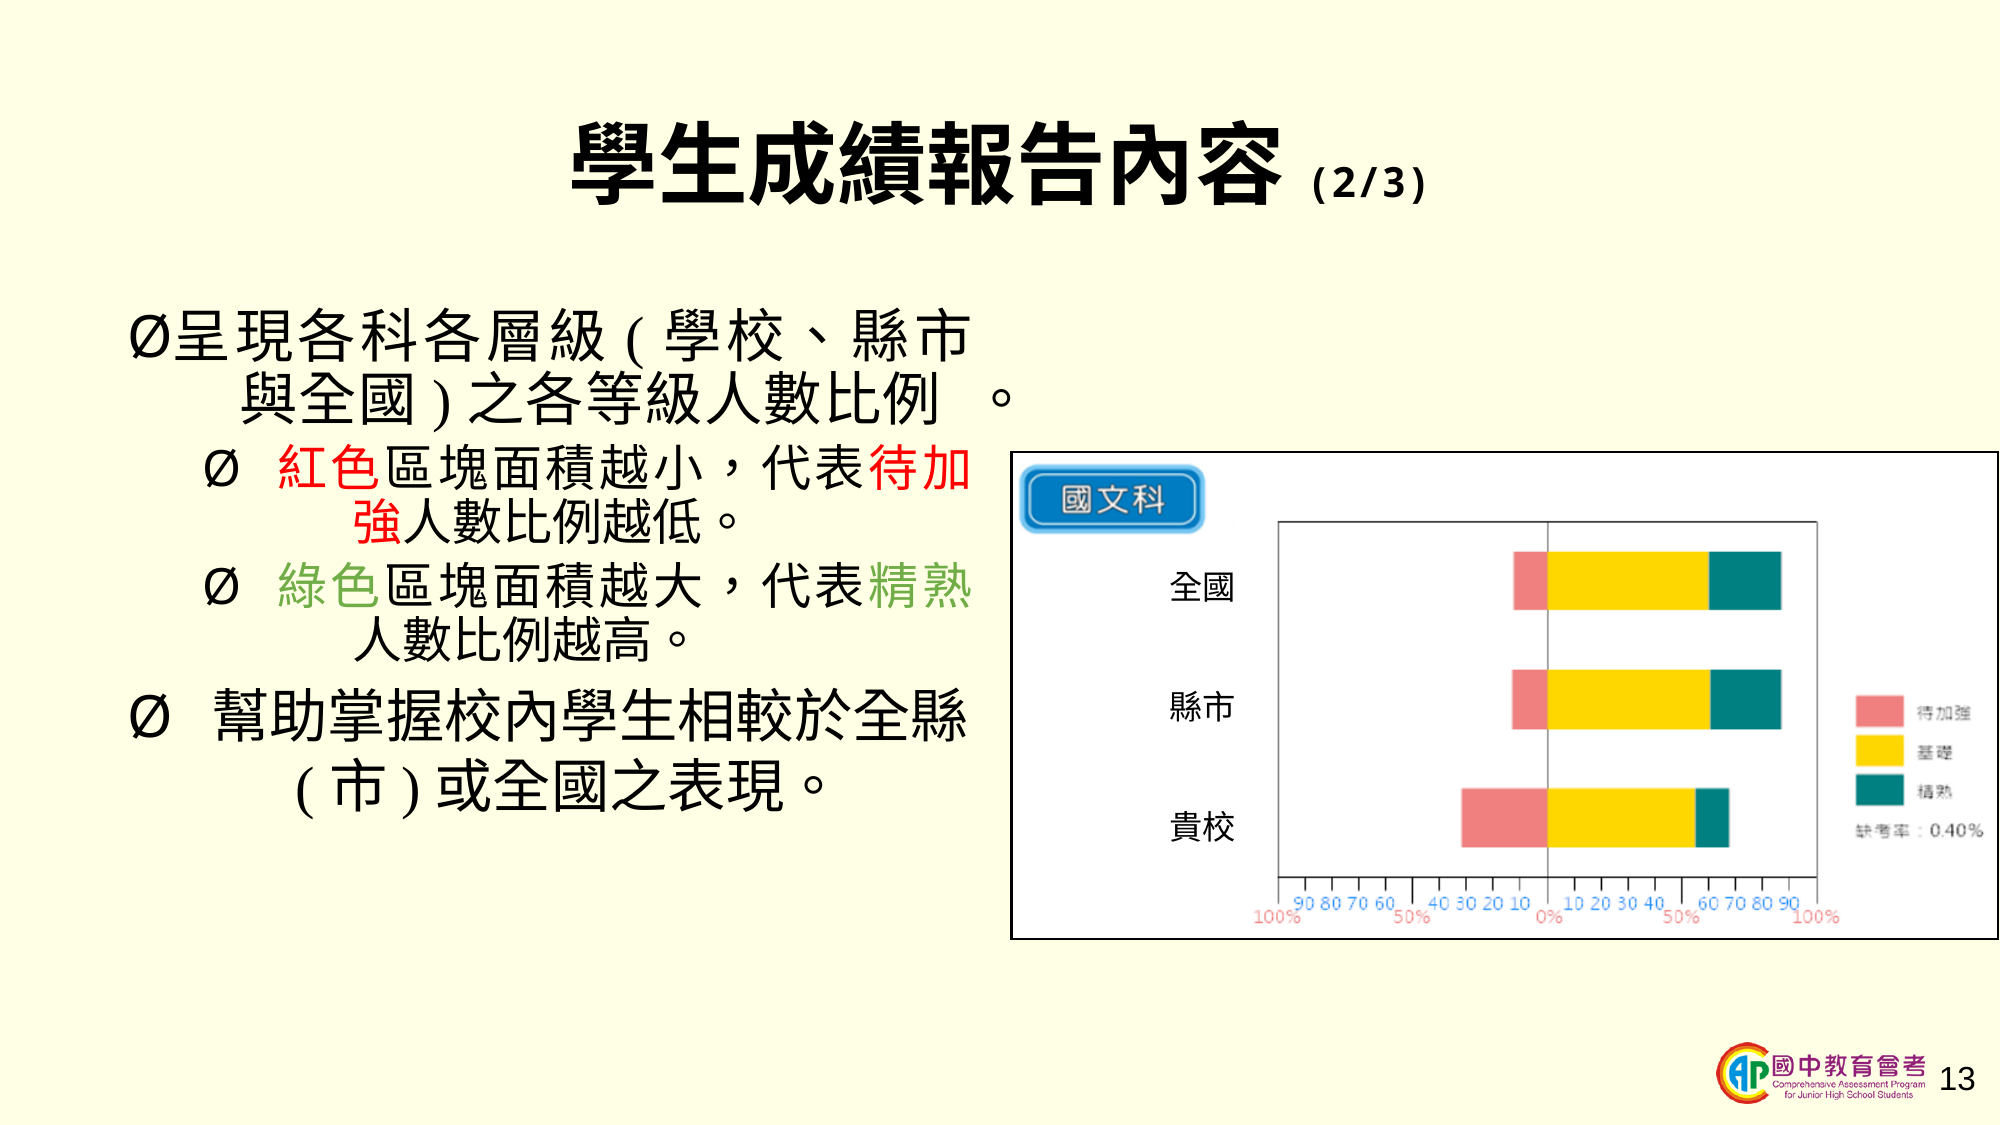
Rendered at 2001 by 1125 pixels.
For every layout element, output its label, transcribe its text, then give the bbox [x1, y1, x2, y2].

list 呈現各科各層級(學校、縣市與全國)之各等級人數比例 。 紅色區塊面積越小，代表待加強人數比例越低。 綠色區塊面積越大，代表精熟人數比例越高。 幫助掌握校內學生相較於全縣(市)或全國之表現。 [112, 299, 988, 1014]
title 學生成績報告內容(2/3) [137, 59, 1863, 278]
text_box 13 [1923, 1047, 2000, 1108]
picture [1012, 453, 1998, 938]
text_box 全國 縣市 貴校 [1138, 546, 1268, 866]
